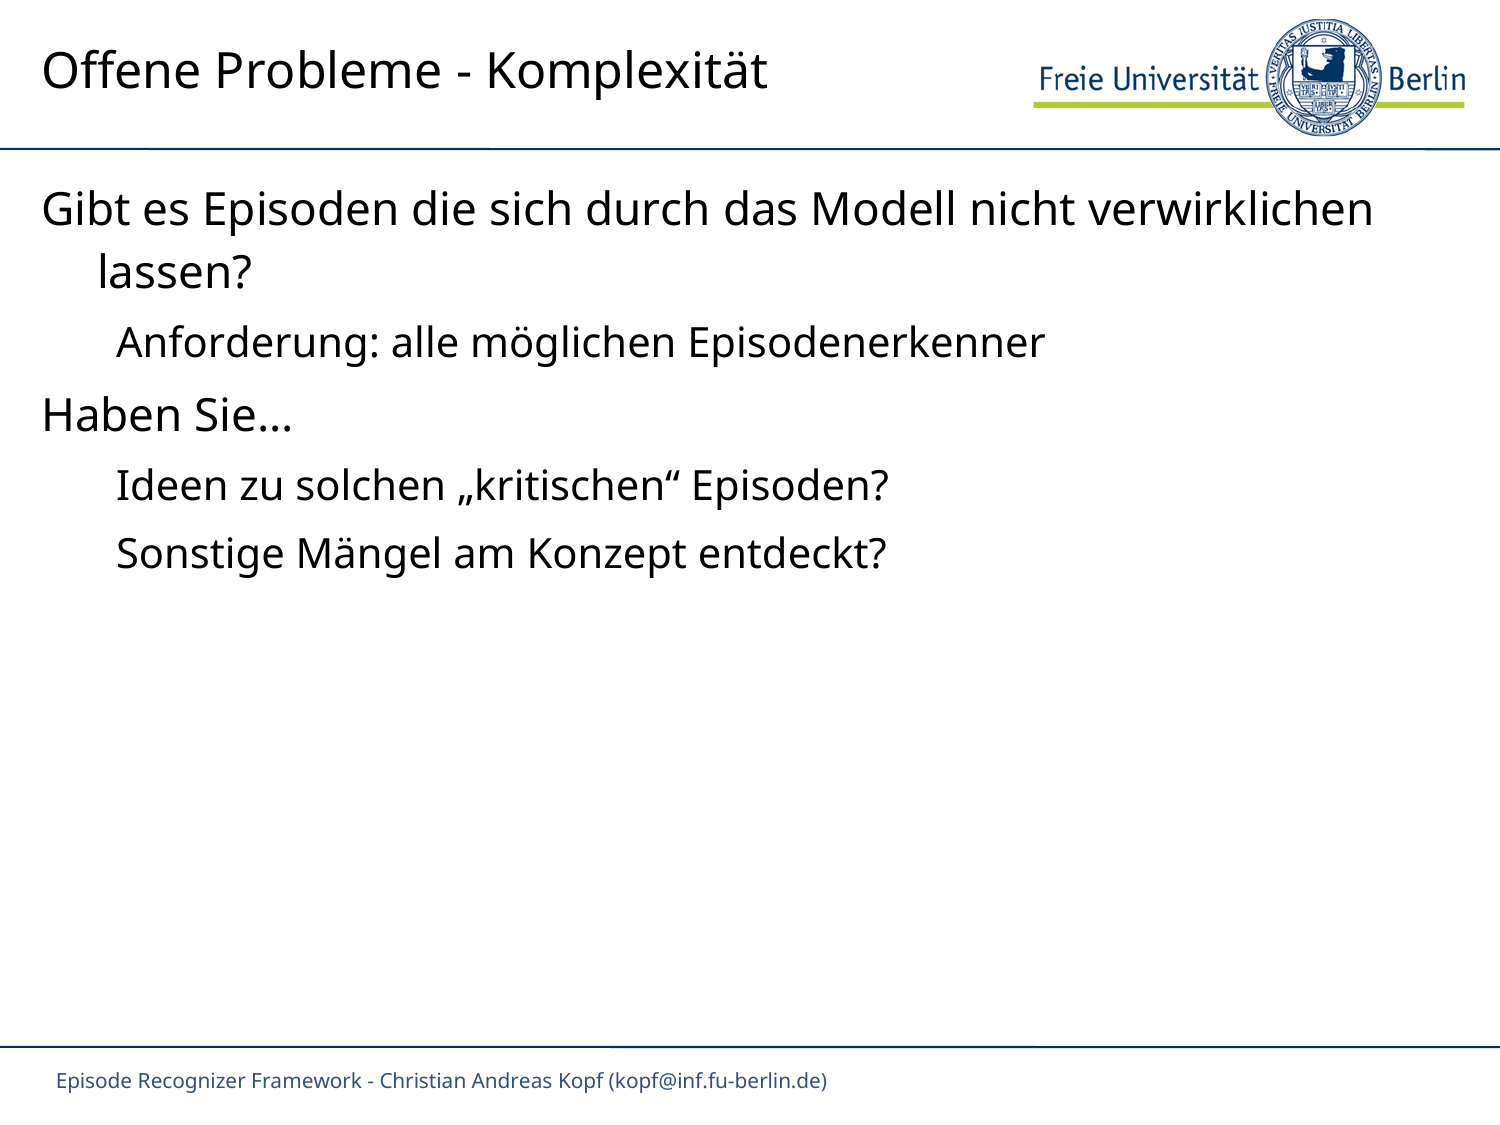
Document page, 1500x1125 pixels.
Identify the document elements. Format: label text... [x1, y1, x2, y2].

title Offene Probleme - Komplexität [41, 0, 1016, 138]
picture [1033, 19, 1470, 137]
list Gibt es Episoden die sich durch das Modell nicht verwirklichen lassen? Anforderung: alle möglichen Episodenerkenner Haben Sie... Ideen zu solchen „kritischen“ Episoden? Sonstige Mängel am Konzept entdeckt? [41, 175, 1447, 1039]
